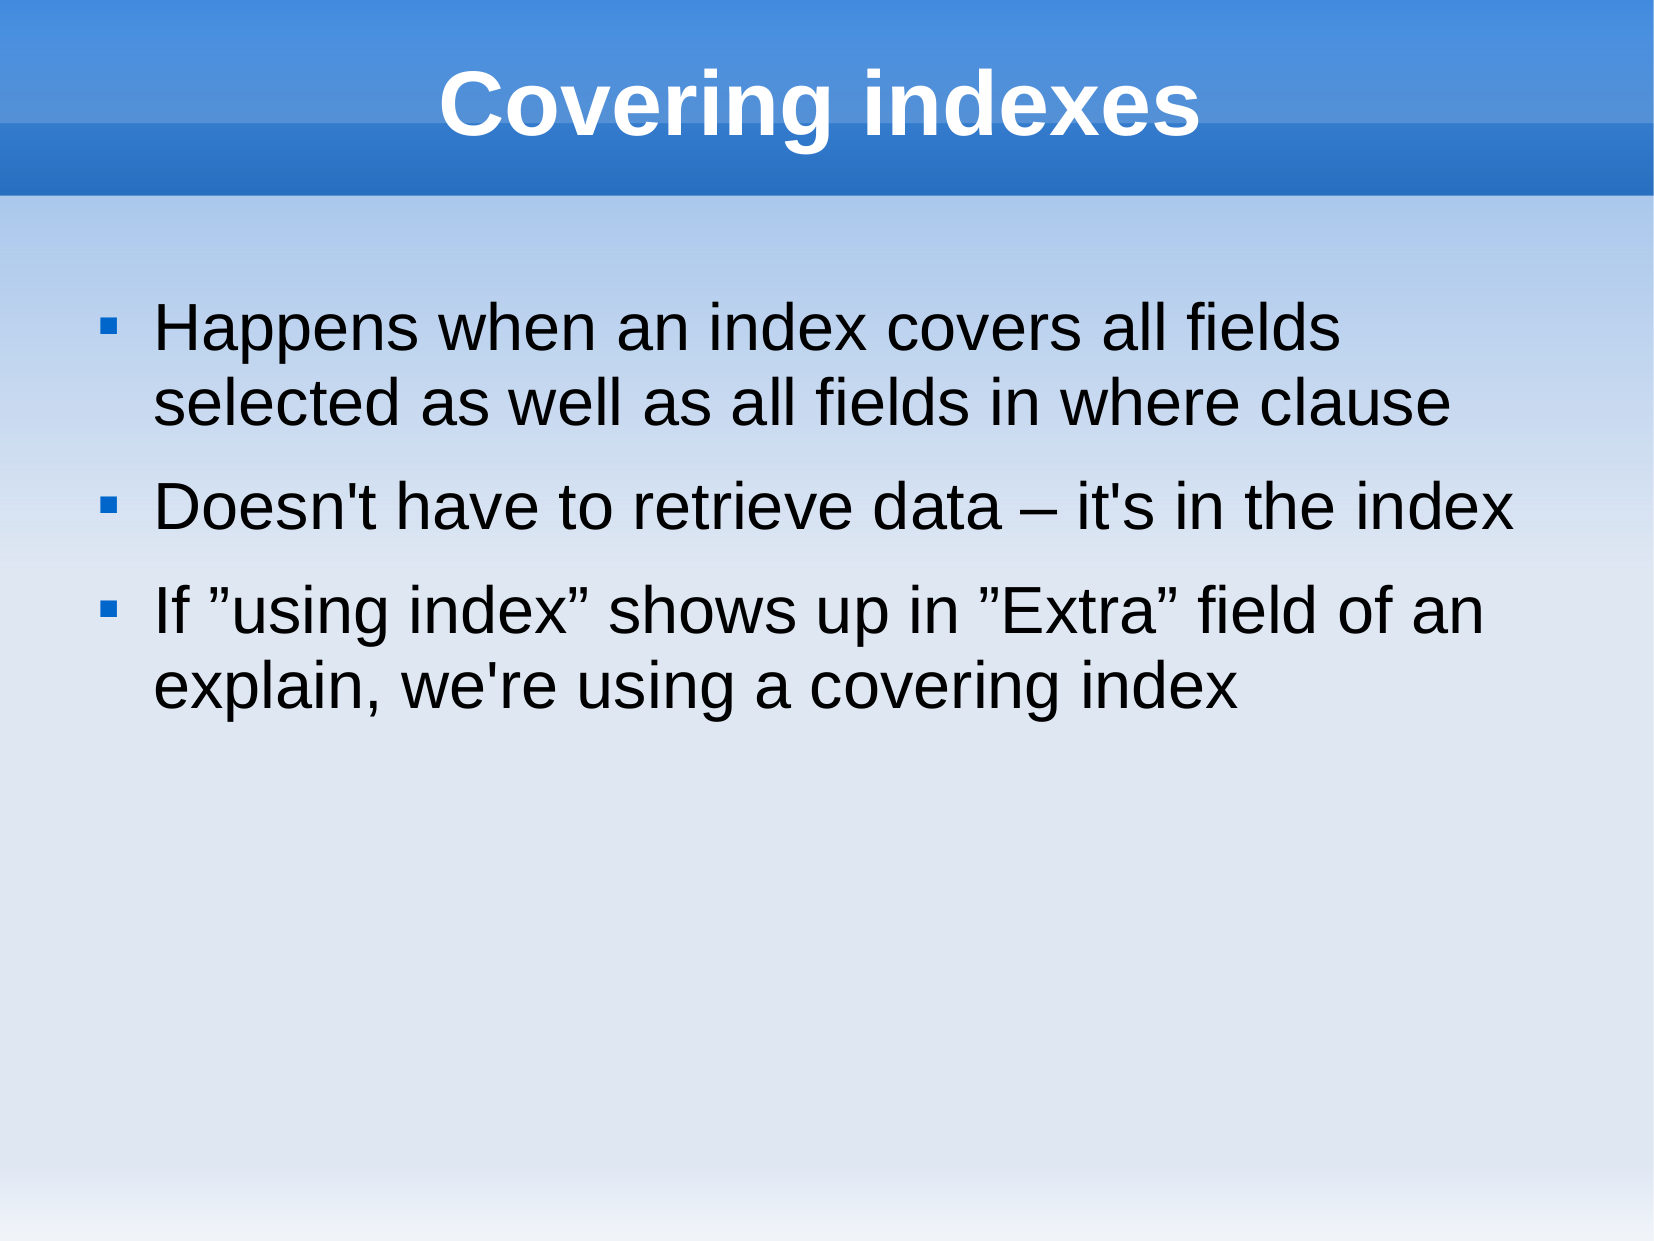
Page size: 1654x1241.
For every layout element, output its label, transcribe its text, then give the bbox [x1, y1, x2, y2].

list Happens when an index covers all fields selected as well as all fields in where clause Doesn't have to retrieve data – it's in the index If ”using index” shows up in ”Extra” field of an explain, we're using a covering index [82, 290, 1571, 1109]
title Covering indexes [76, 0, 1565, 208]
picture [0, 0, 1654, 1241]
